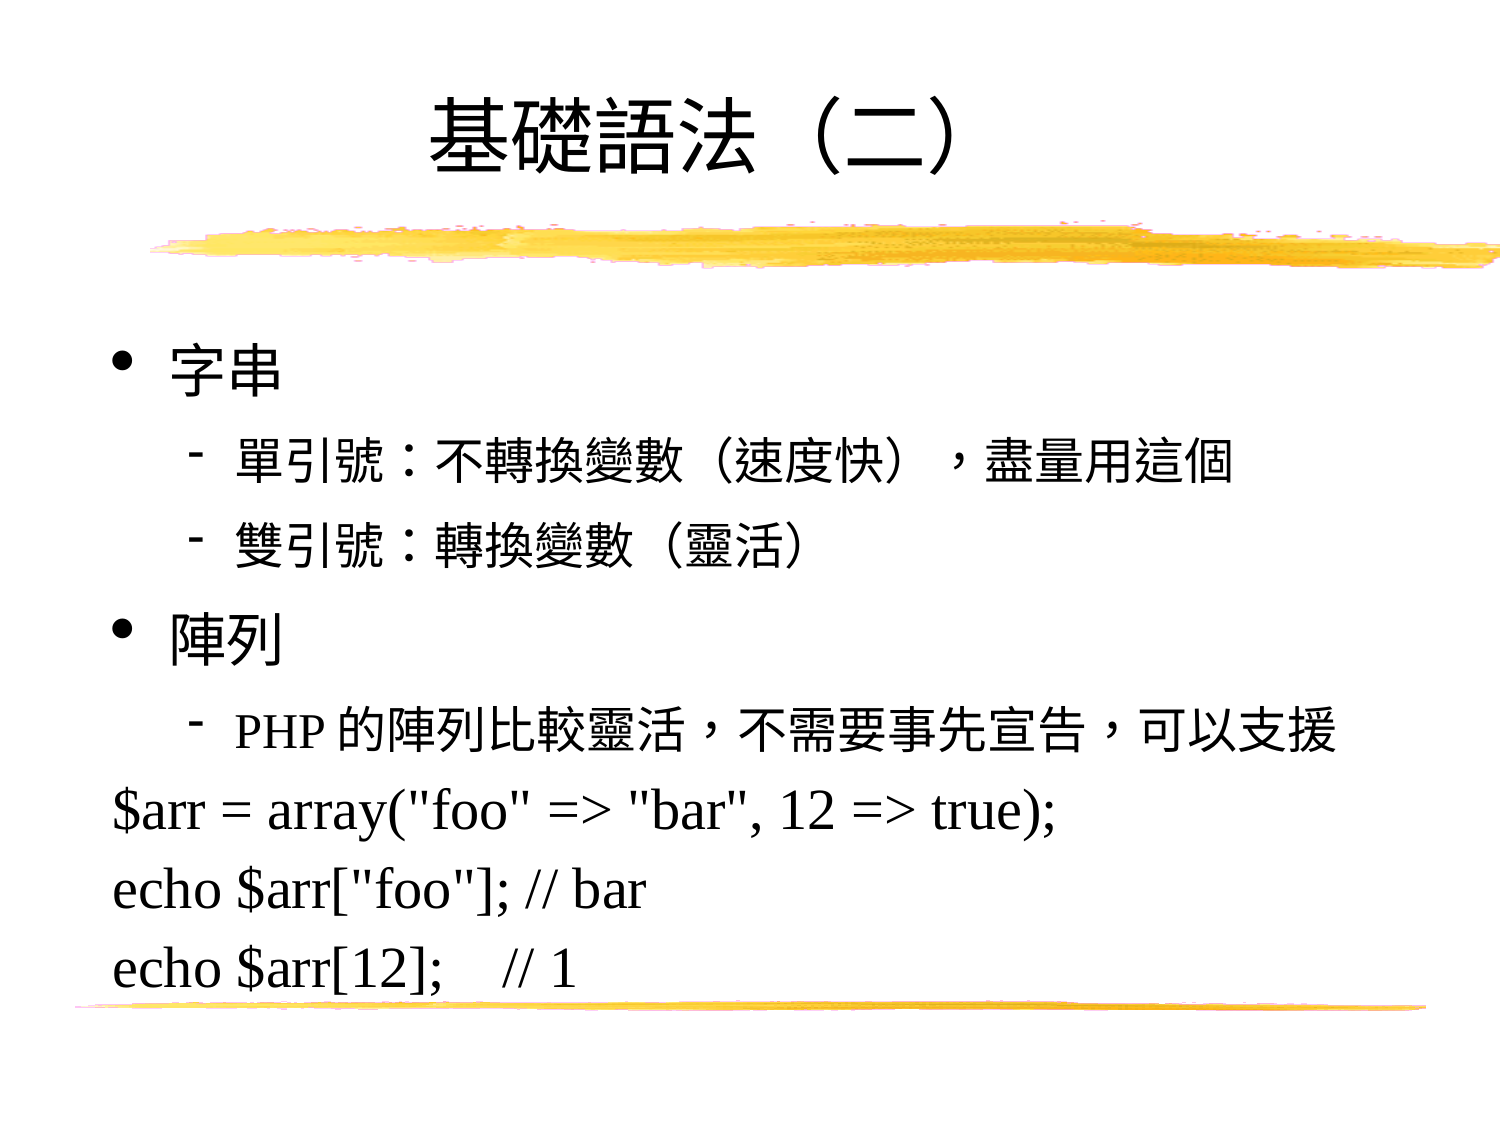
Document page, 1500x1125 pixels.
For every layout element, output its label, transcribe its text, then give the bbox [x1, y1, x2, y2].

list 字串 單引號：不轉換變數（速度快），盡量用這個 雙引號：轉換變數（靈活） 陣列 PHP的陣列比較靈活，不需要事先宣告，可以支援 $arr = array("foo" => "bar", 12 => true); echo $arr["foo"]; // bar echo $arr[12]; // 1 [112, 324, 1388, 986]
picture [150, 215, 1500, 279]
picture [75, 999, 1426, 1013]
title 基礎語法（二） [66, 44, 1342, 218]
